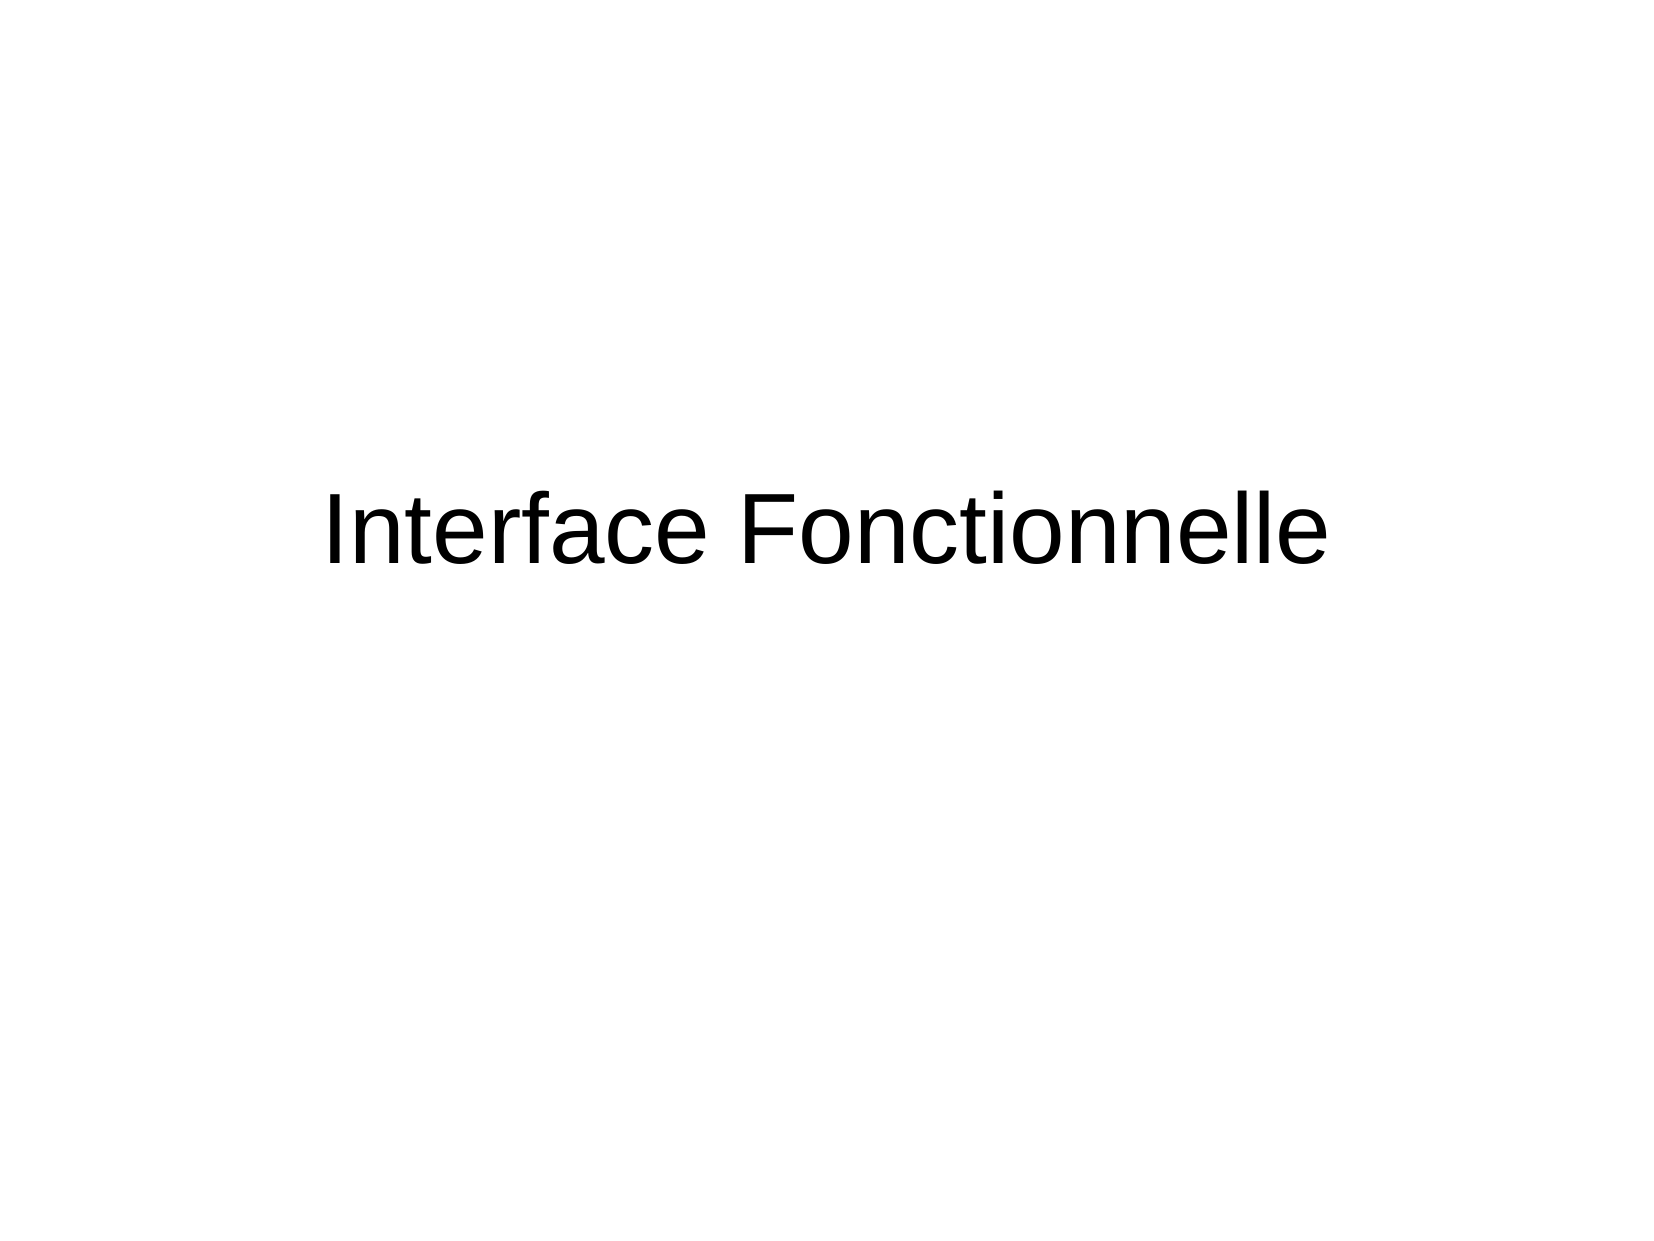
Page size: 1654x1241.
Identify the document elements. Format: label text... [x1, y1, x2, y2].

subtitle Interface Fonctionnelle [82, 49, 1571, 1010]
